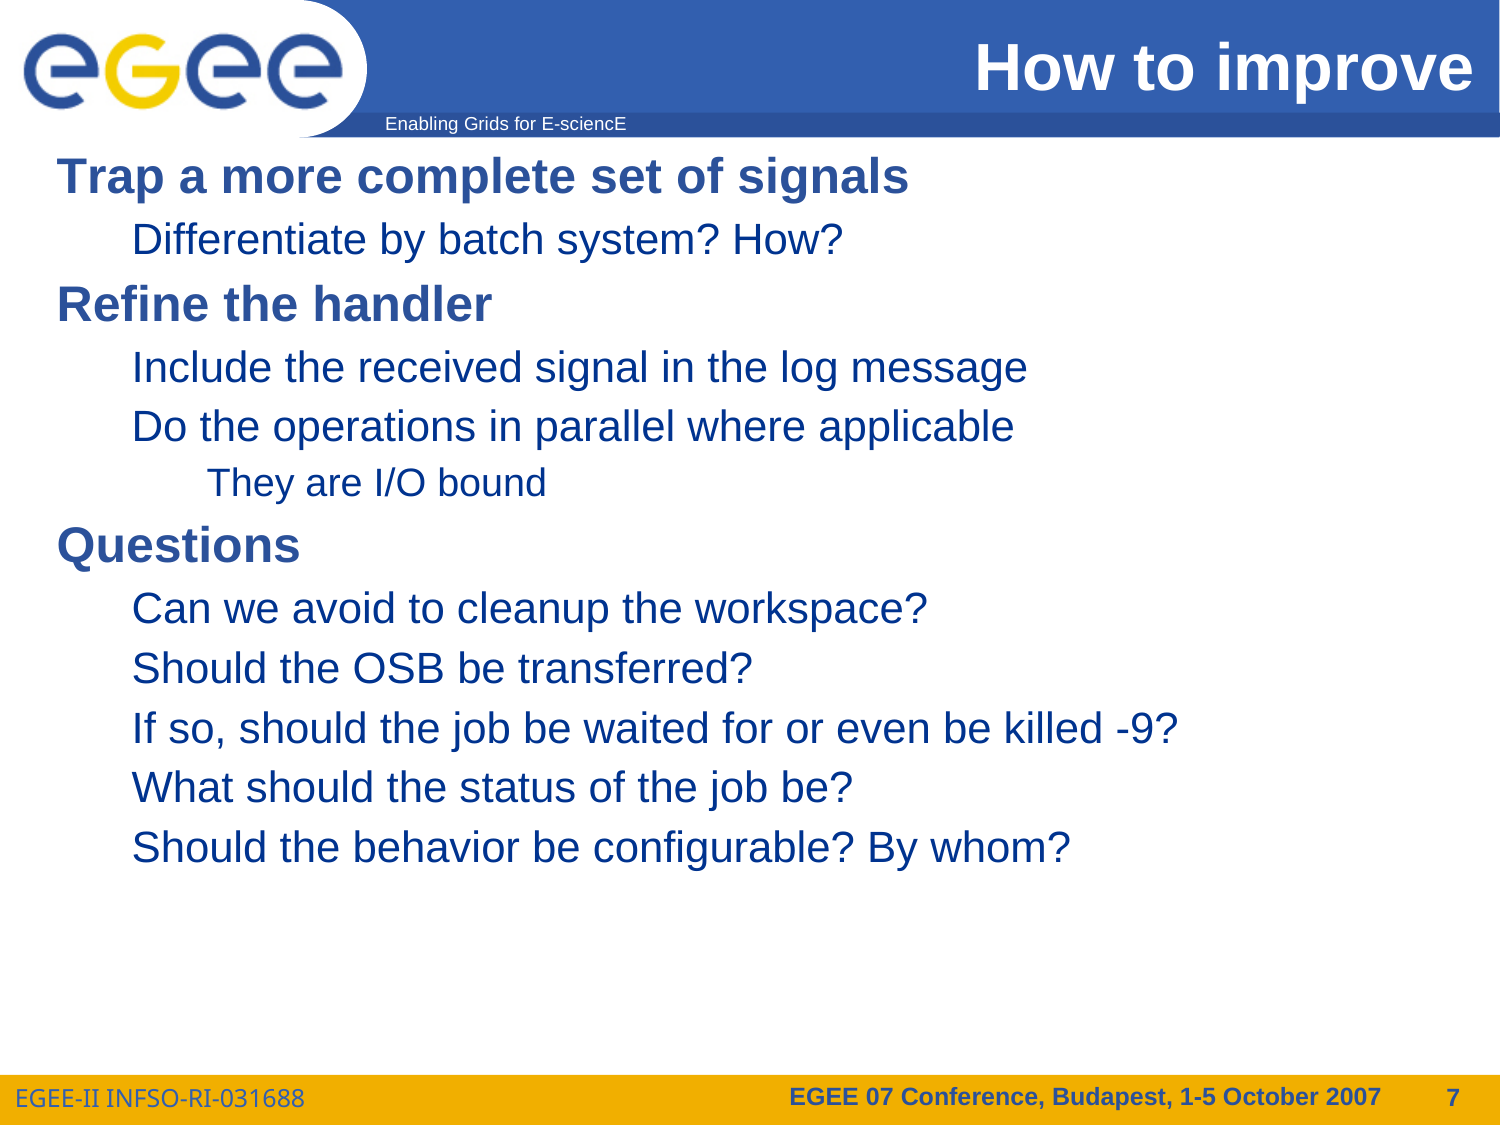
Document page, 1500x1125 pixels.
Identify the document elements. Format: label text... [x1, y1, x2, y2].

list Trap a more complete set of signals Differentiate by batch system? How? Refine the handler Include the received signal in the log message Do the operations in parallel where applicable They are I/O bound Questions Can we avoid to cleanup the workspace? Should the OSB be transferred? If so, should the job be waited for or even be killed -9? What should the status of the job be? Should the behavior be configurable? By whom? [56, 148, 1466, 1076]
picture [18, 30, 349, 112]
title How to improve [369, 16, 1475, 118]
